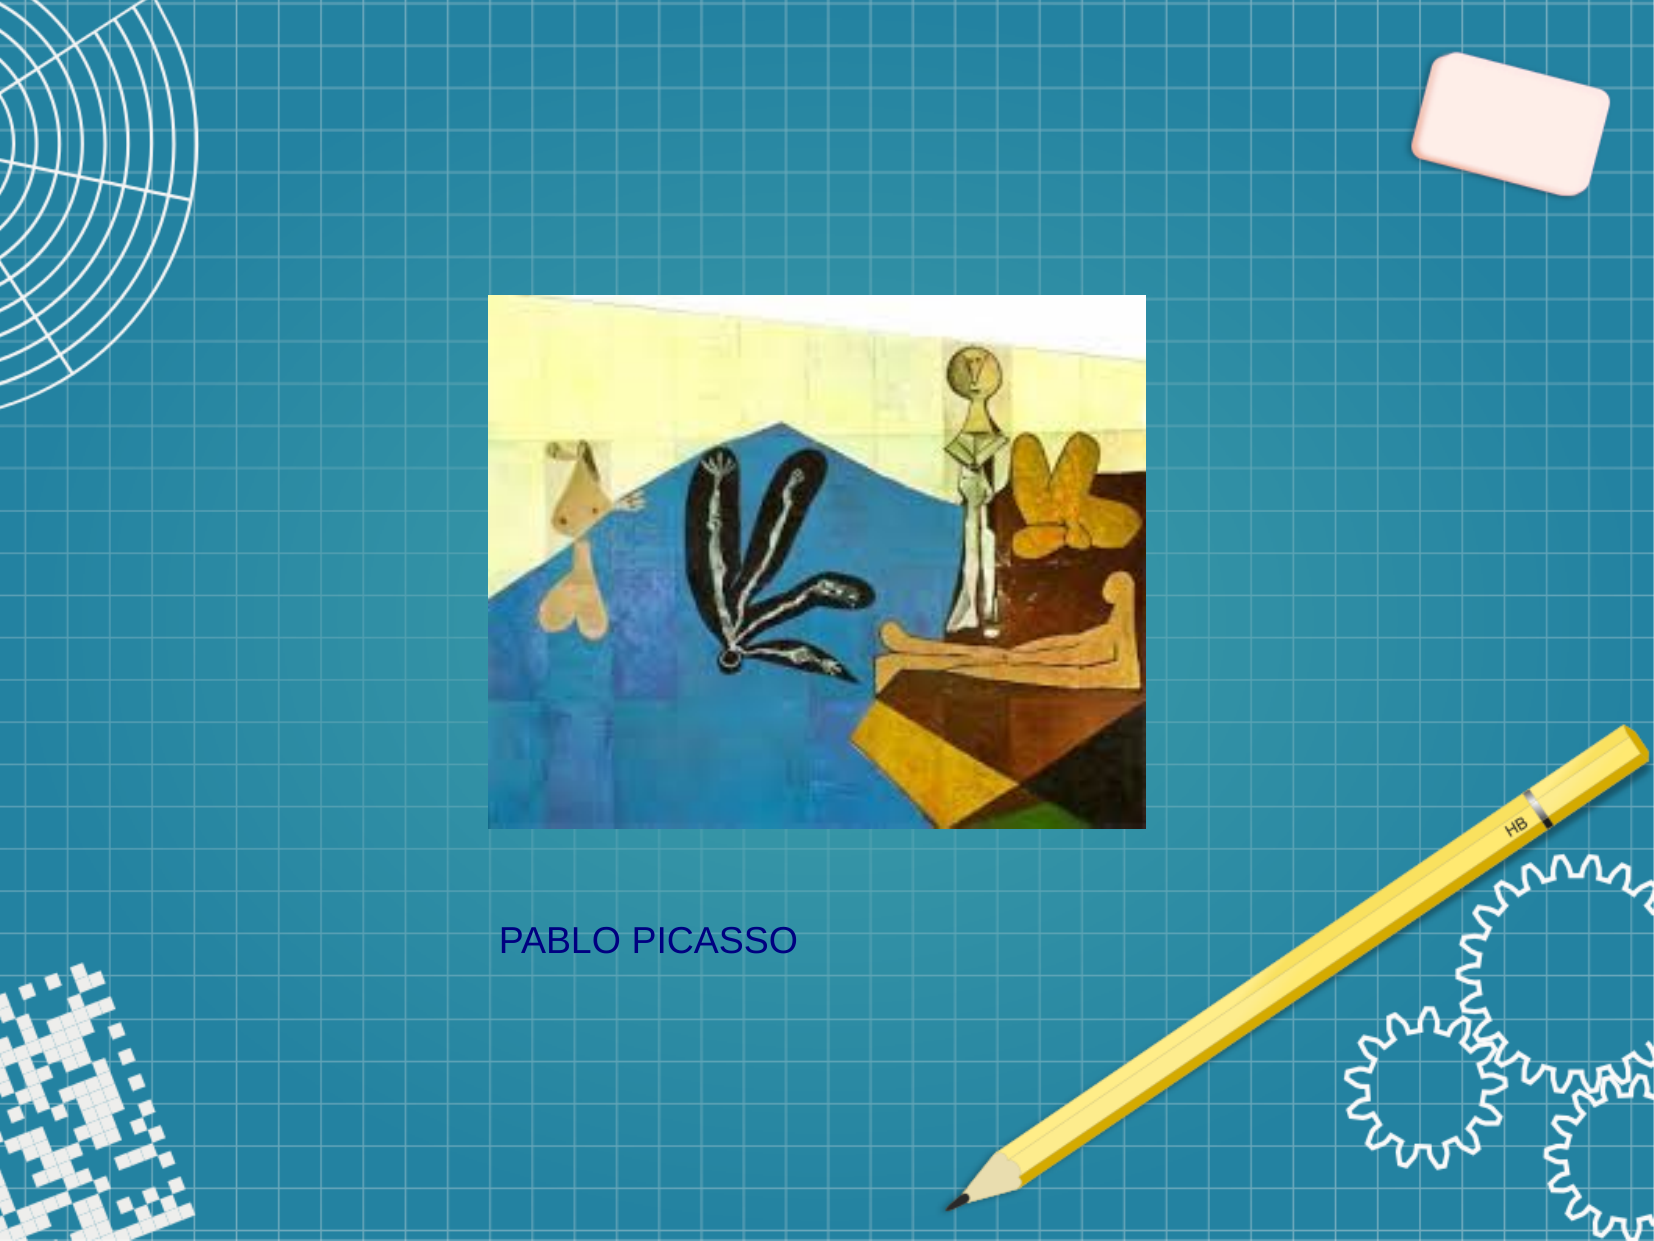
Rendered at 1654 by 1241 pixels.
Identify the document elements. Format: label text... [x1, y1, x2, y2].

text_box PABLO PICASSO [484, 911, 1205, 969]
picture [0, 0, 1654, 1241]
